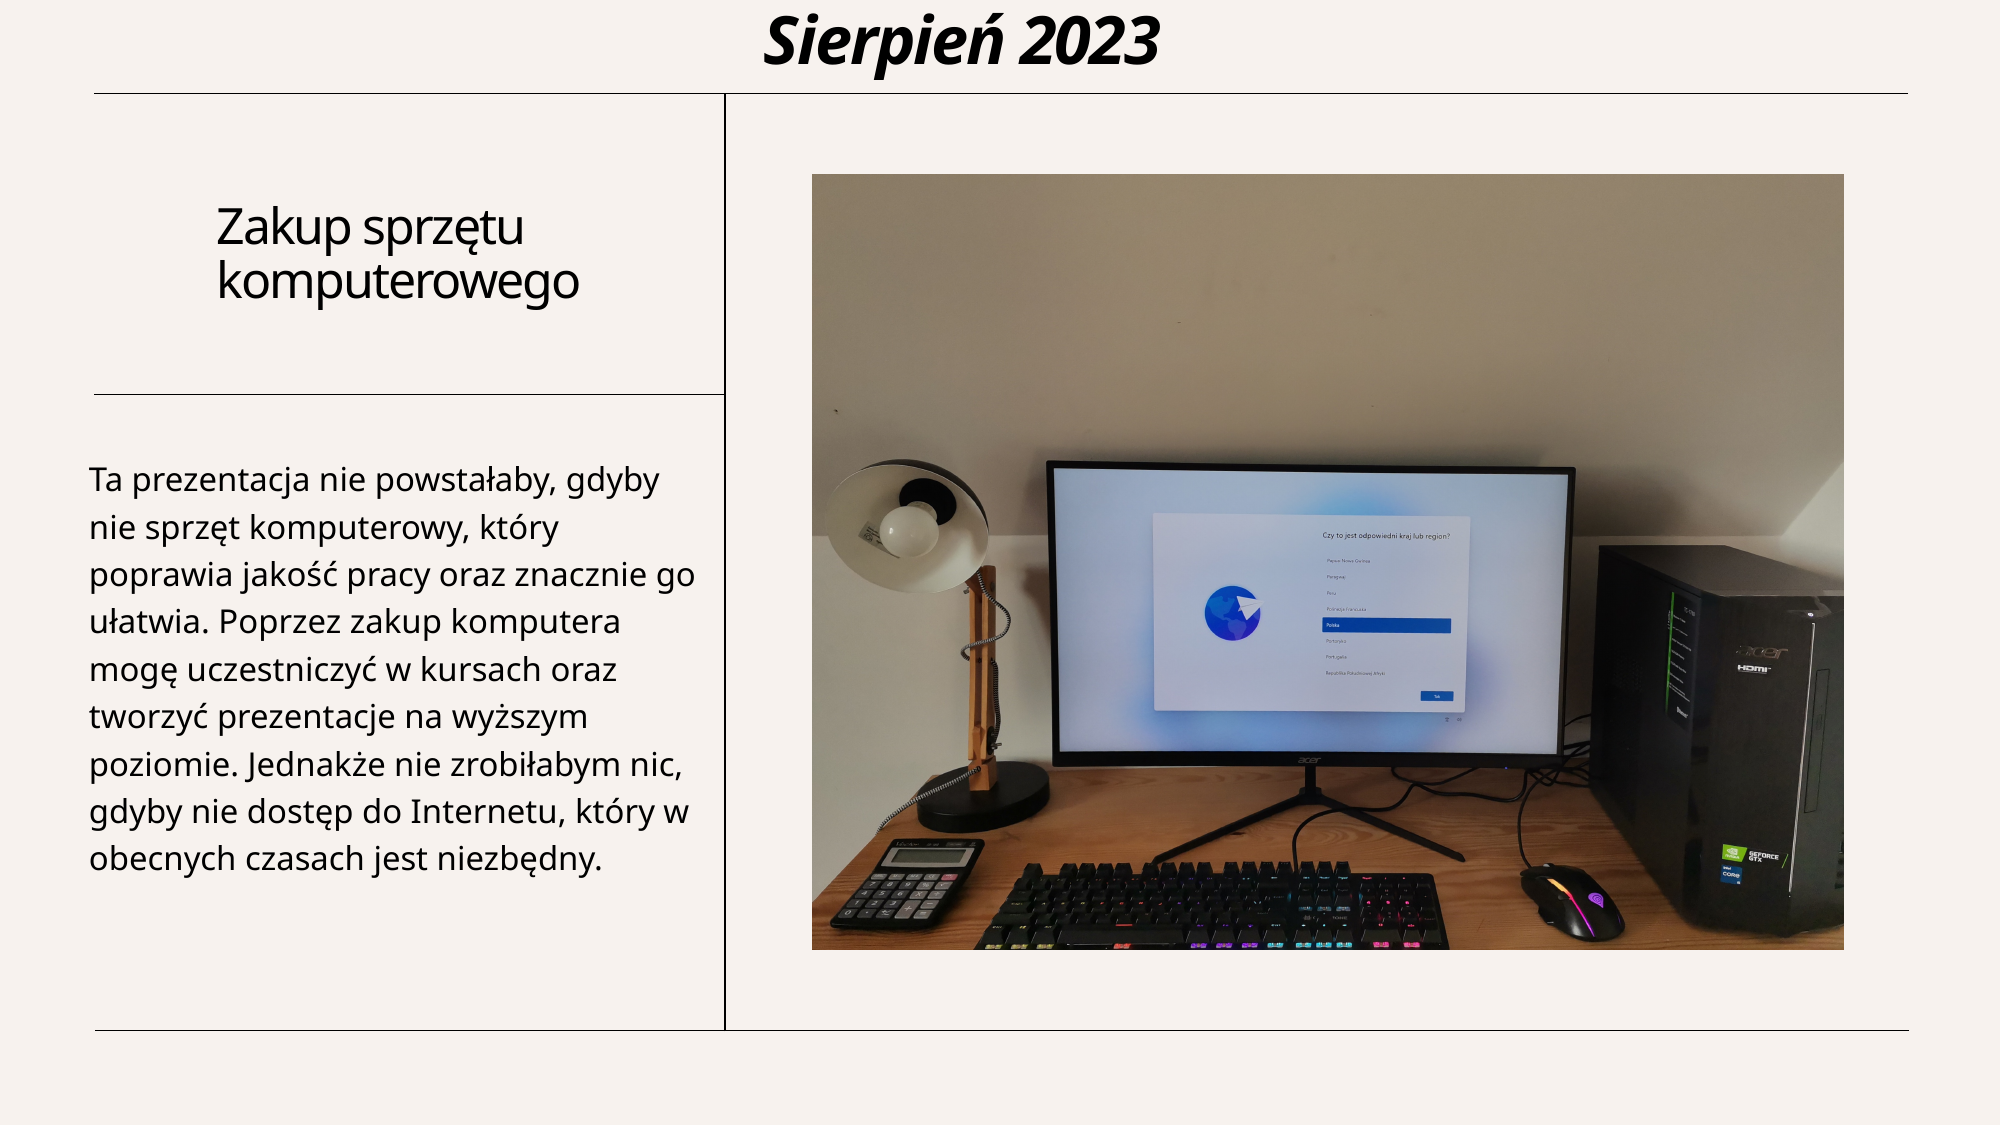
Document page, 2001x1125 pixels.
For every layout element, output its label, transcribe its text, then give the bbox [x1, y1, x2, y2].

list Ta prezentacja nie powstałaby, gdyby nie sprzęt komputerowy, który poprawia jakość pracy oraz znacznie go ułatwia. Poprzez zakup komputera mogę uczestniczyć w kursach oraz tworzyć prezentacje na wyższym poziomie. Jednakże nie zrobiłabym nic, gdyby nie dostęp do Internetu, który w obecnych czasach jest niezbędny. [73, 443, 727, 889]
text_box Zakup sprzętu komputerowego [201, 193, 600, 329]
title Sierpień 2023 [749, 0, 1967, 155]
picture [812, 174, 1844, 950]
